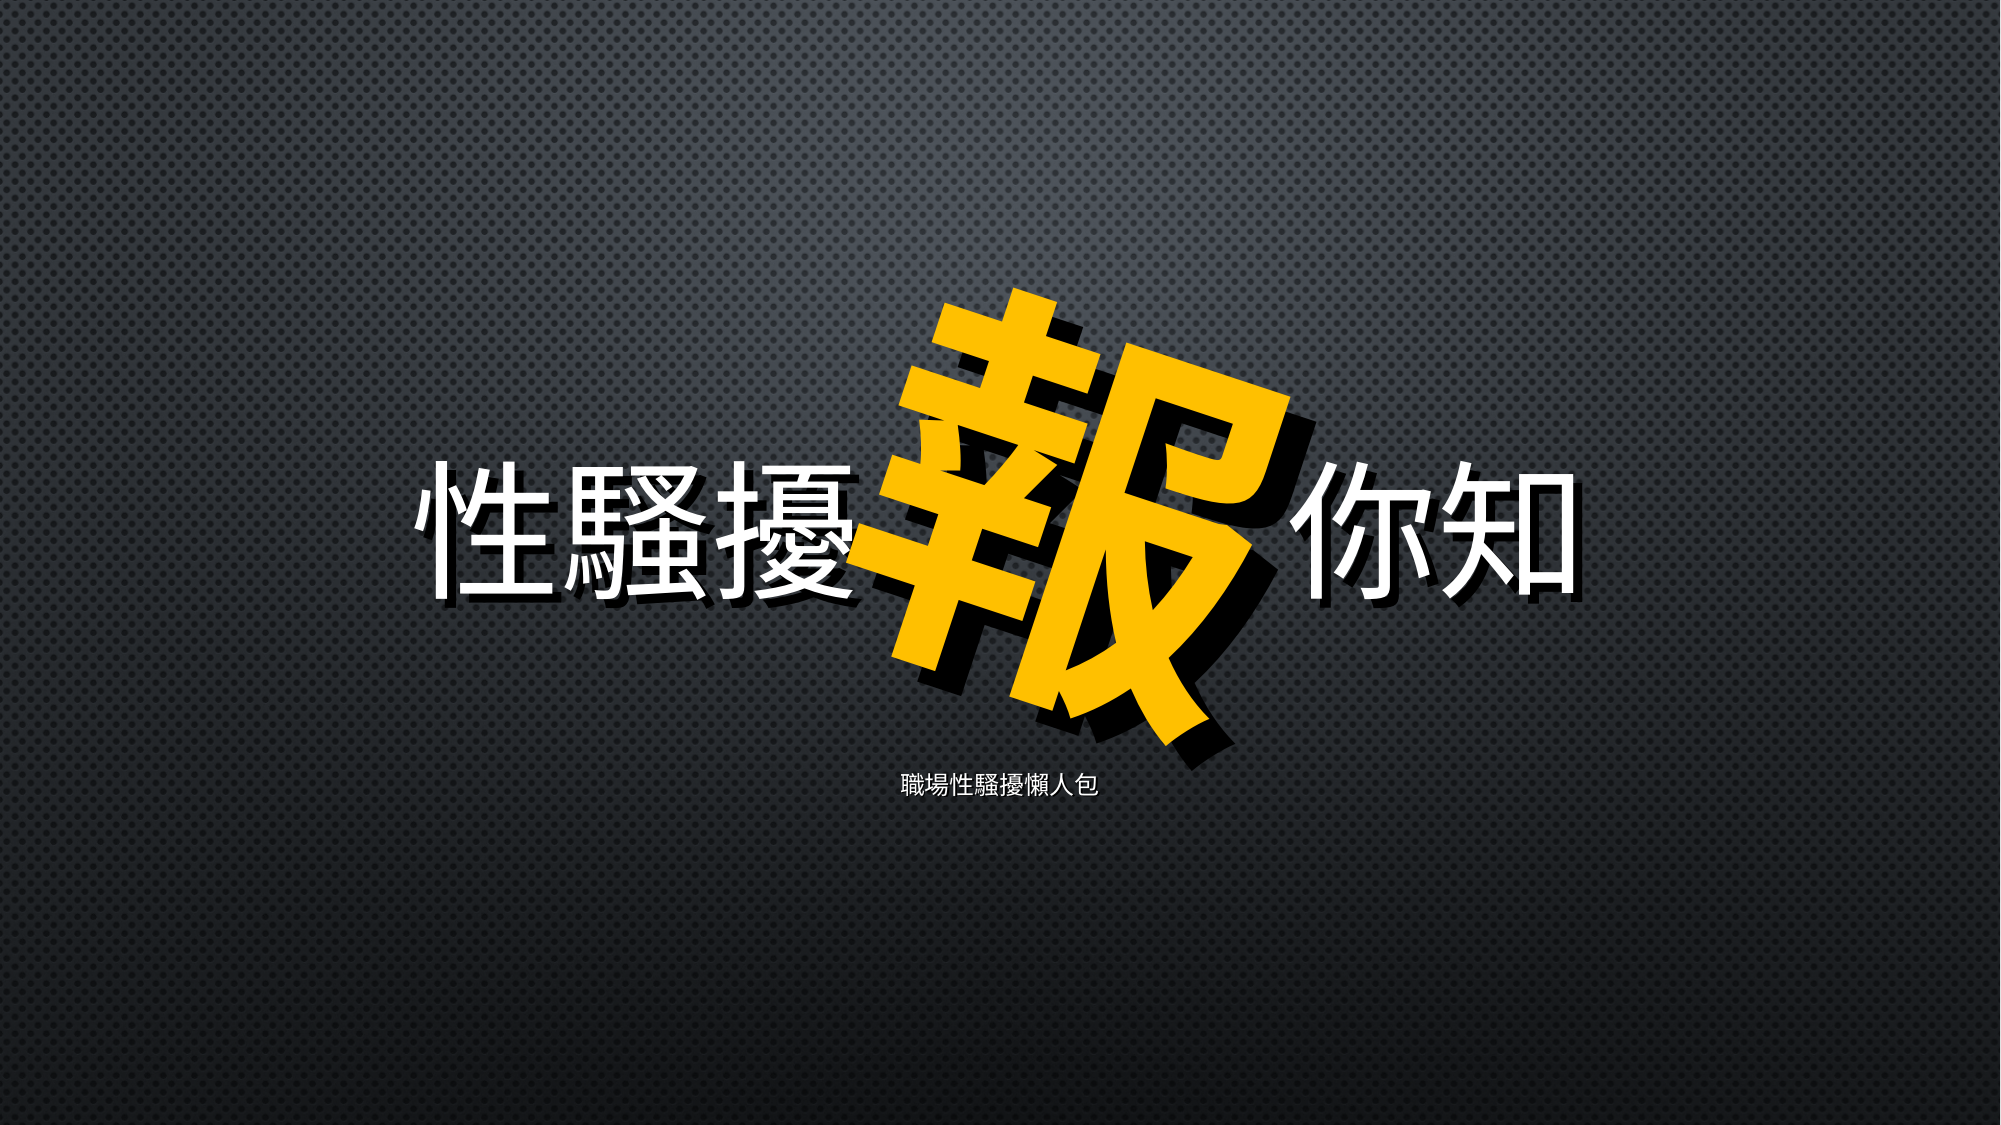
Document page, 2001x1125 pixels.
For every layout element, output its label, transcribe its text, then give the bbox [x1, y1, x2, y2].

subtitle 職場性騷擾懶人包 [711, 761, 1268, 841]
title 性騷擾 你知 [287, 99, 1711, 625]
text_box 報 [594, 127, 1547, 879]
